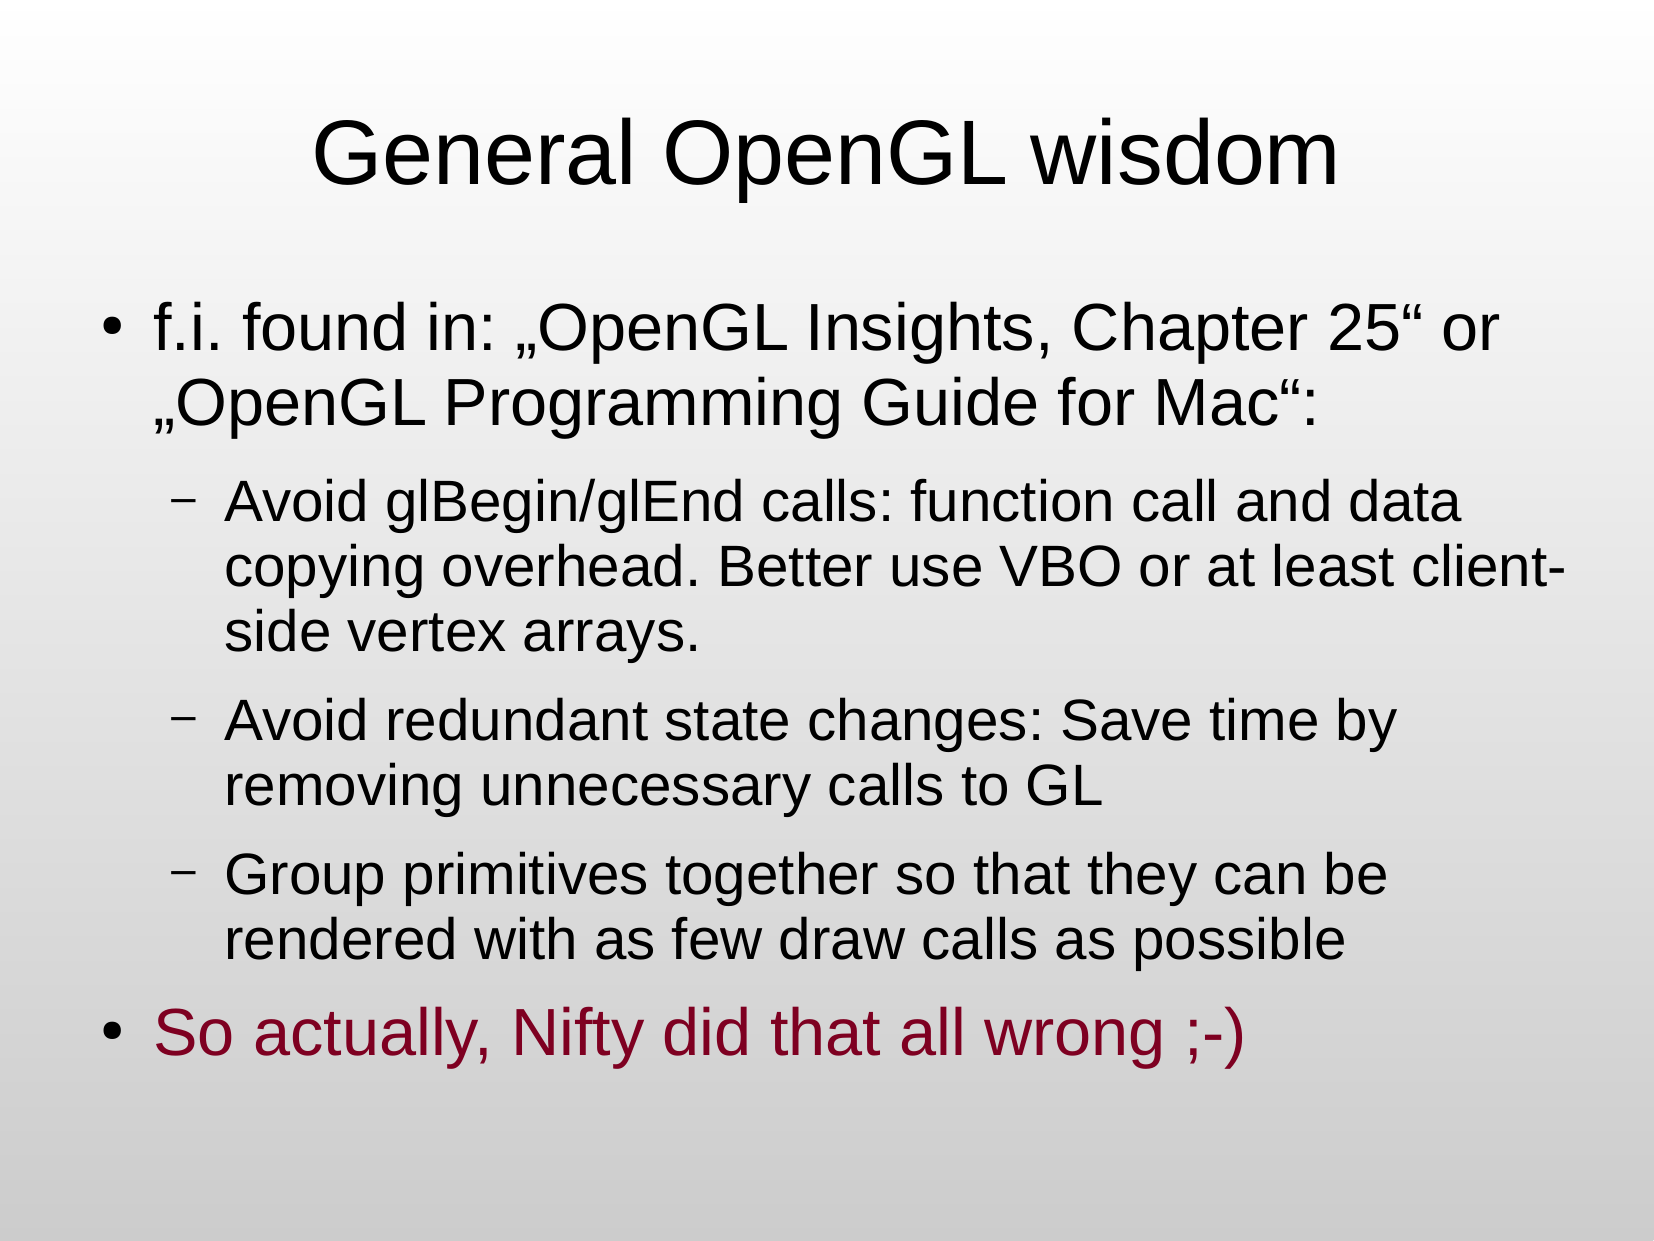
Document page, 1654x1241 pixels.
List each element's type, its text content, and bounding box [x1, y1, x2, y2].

title General OpenGL wisdom [82, 49, 1571, 257]
list f.i. found in: „OpenGL Insights, Chapter 25“ or „OpenGL Programming Guide for Mac“: Avoid glBegin/glEnd calls: function call and data copying overhead. Better use VBO or at least client-side vertex arrays. Avoid redundant state changes: Save time by removing unnecessary calls to GL Group primitives together so that they can be rendered with as few draw calls as possible So actually, Nifty did that all wrong ;-) [82, 290, 1571, 1109]
